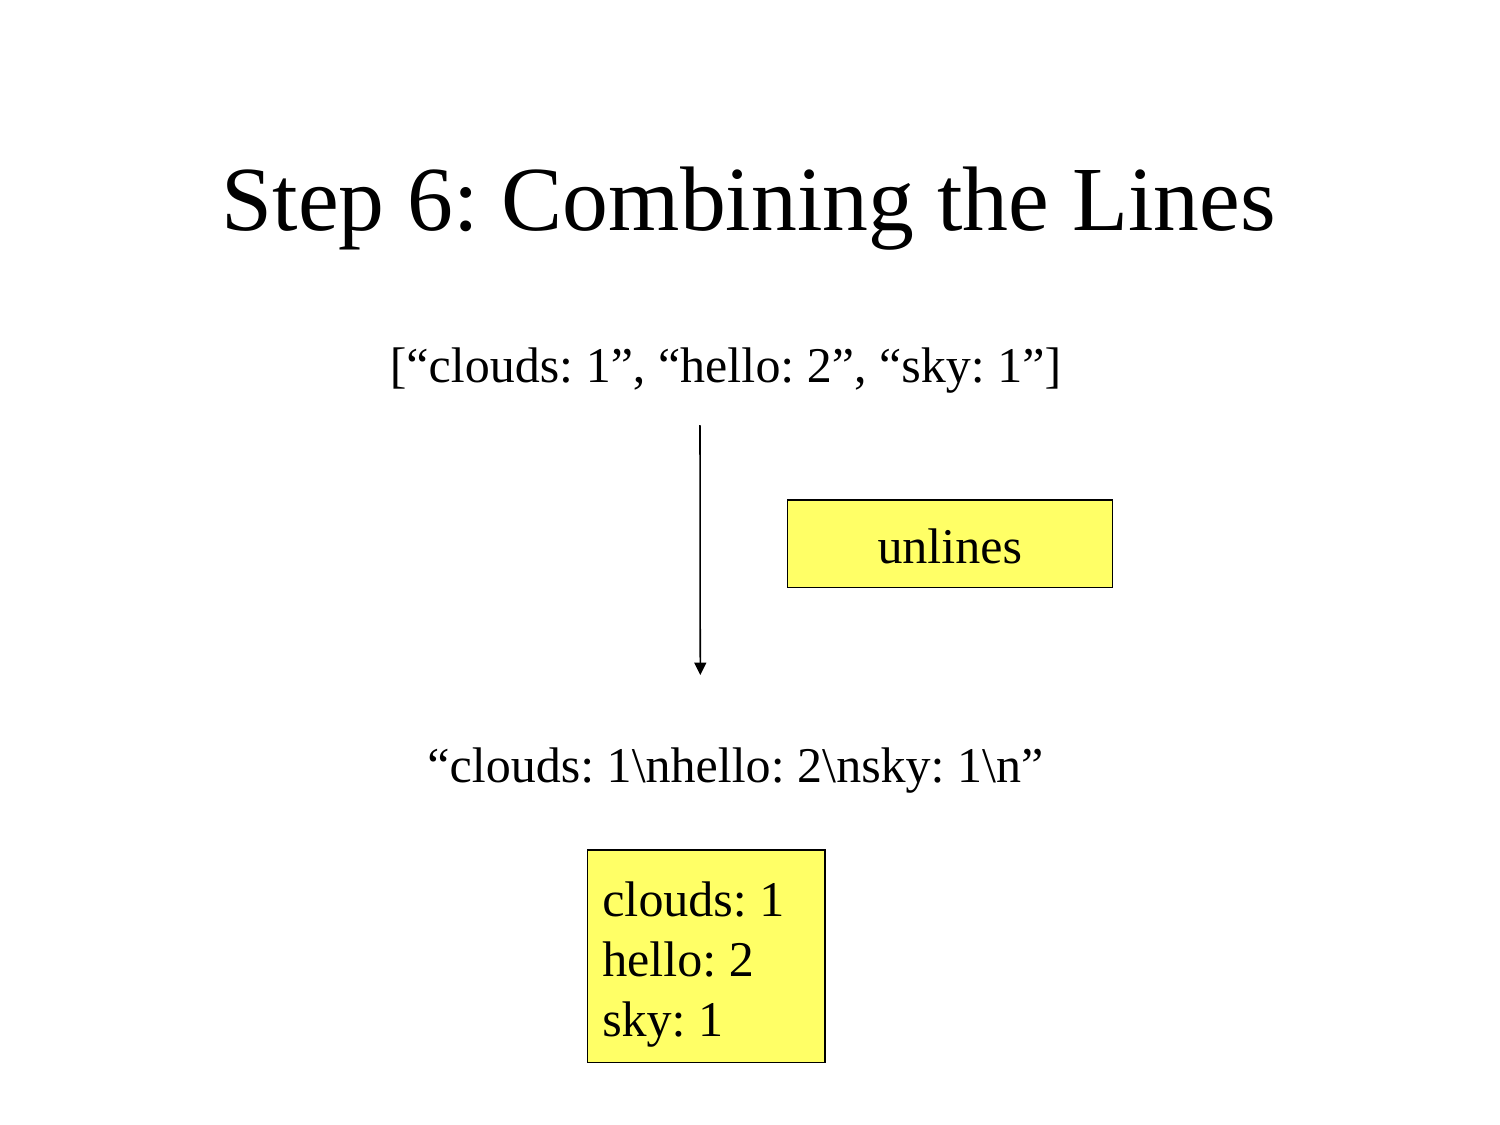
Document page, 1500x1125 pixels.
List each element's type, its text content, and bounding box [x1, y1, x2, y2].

text_box clouds: 1 hello: 2 sky: 1 [587, 849, 826, 1063]
title Step 6: Combining the Lines [112, 99, 1388, 288]
text_box [“clouds: 1”, “hello: 2”, “sky: 1”] [375, 324, 1213, 401]
text_box “clouds: 1\nhello: 2\nsky: 1\n” [412, 724, 1251, 801]
text_box unlines [787, 499, 1113, 588]
